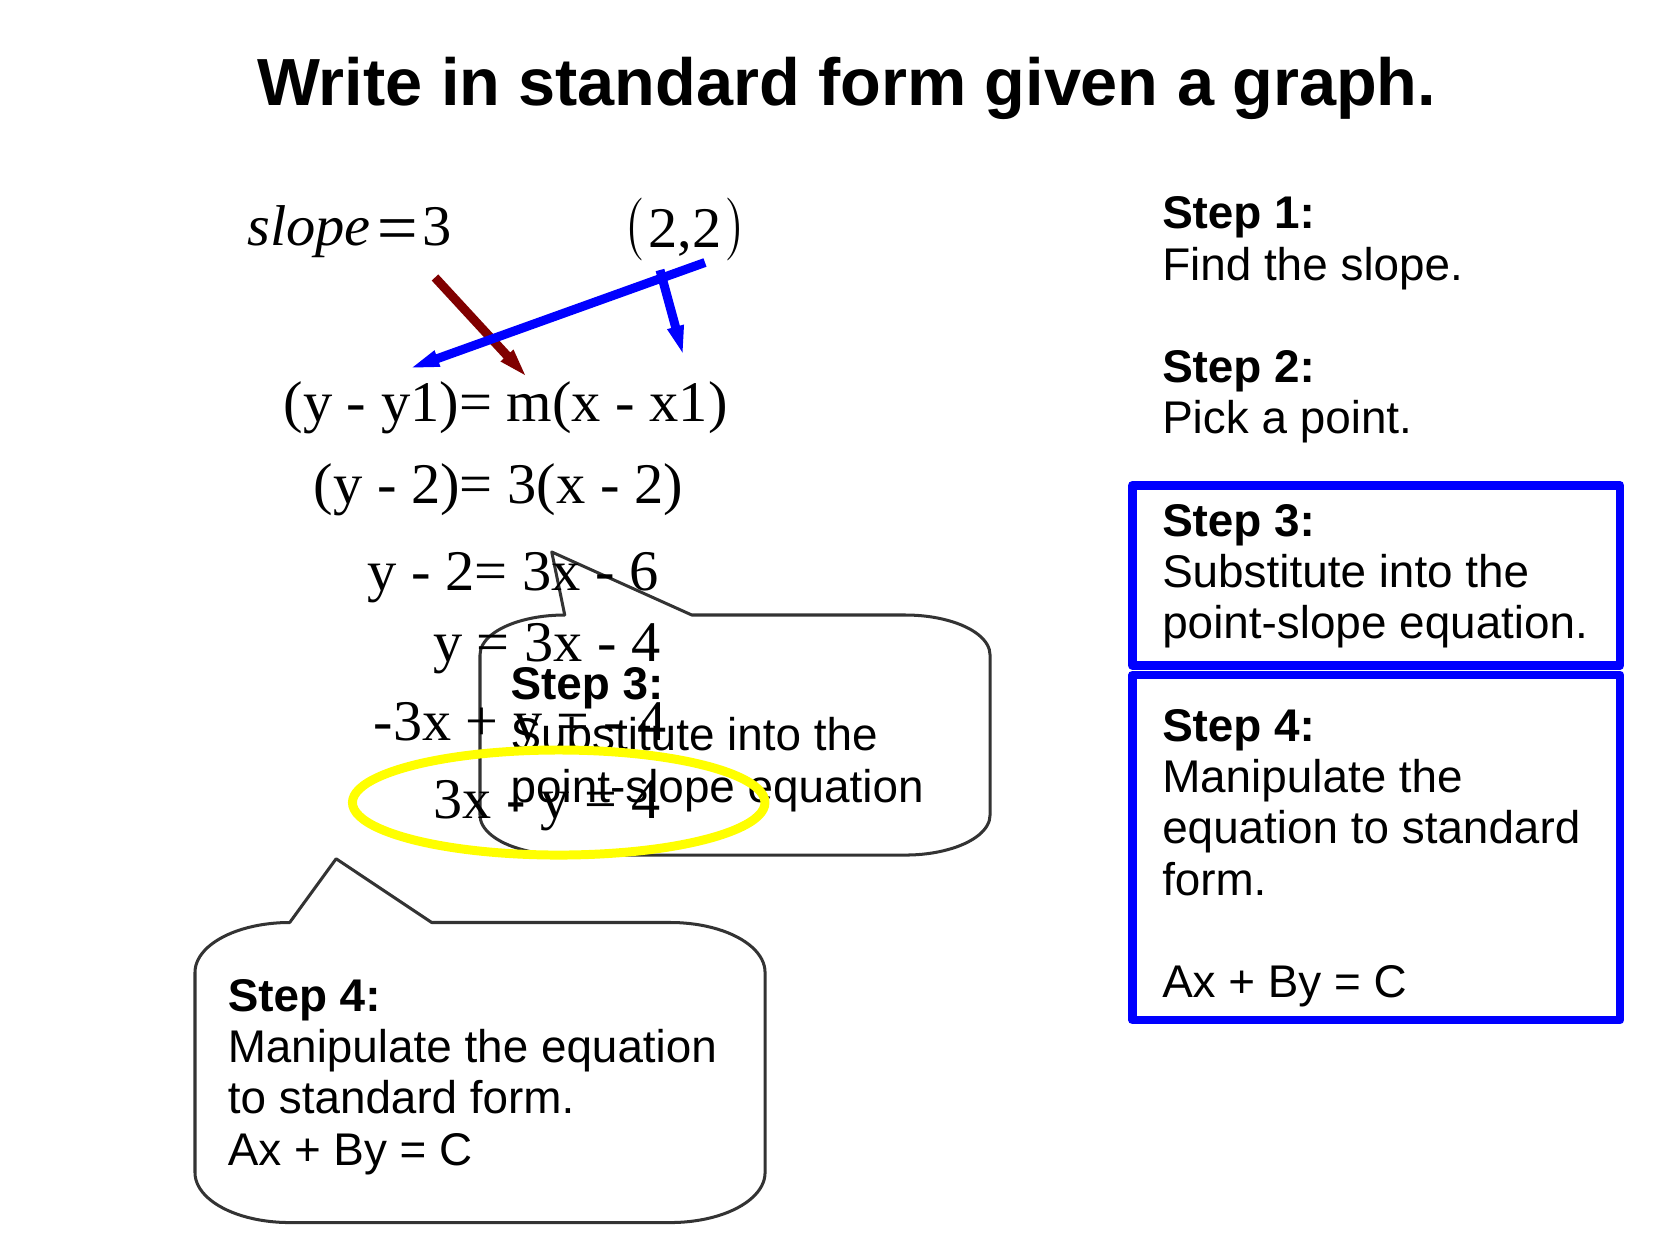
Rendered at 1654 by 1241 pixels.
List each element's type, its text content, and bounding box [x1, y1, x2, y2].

text_box Step 1: Find the slope. Step 2: Pick a point. Step 3: Substitute into the point-slope equation. Step 4: Manipulate the equation to standard form. Ax + By = C [1147, 490, 1616, 661]
chart [238, 195, 458, 260]
chart [360, 540, 666, 605]
text_box Step 1: Find the slope. Step 2: Pick a point. Step 3: Substitute into the point-slope equation. Step 4: Manipulate the equation to standard form. Ax + By = C [1147, 679, 1616, 1016]
chart [619, 196, 751, 263]
text_box Step 4: Manipulate the equation to standard form. Ax + By = C [195, 858, 766, 1223]
chart [427, 767, 668, 833]
text_box Step 3: Substitute into the point-slope equation [480, 755, 760, 850]
text_box Step 1: Find the slope. Step 2: Pick a point. Step 3: Substitute into the point-slope equation. Step 4: Manipulate the equation to standard form. Ax + By = C [1147, 180, 1628, 1241]
text_box Step 3: Substitute into the point-slope equation [562, 603, 991, 856]
chart [425, 610, 668, 676]
chart [307, 452, 691, 518]
text_box Write in standard form given a graph. [120, 37, 1576, 128]
chart [367, 690, 674, 755]
chart [277, 370, 735, 436]
